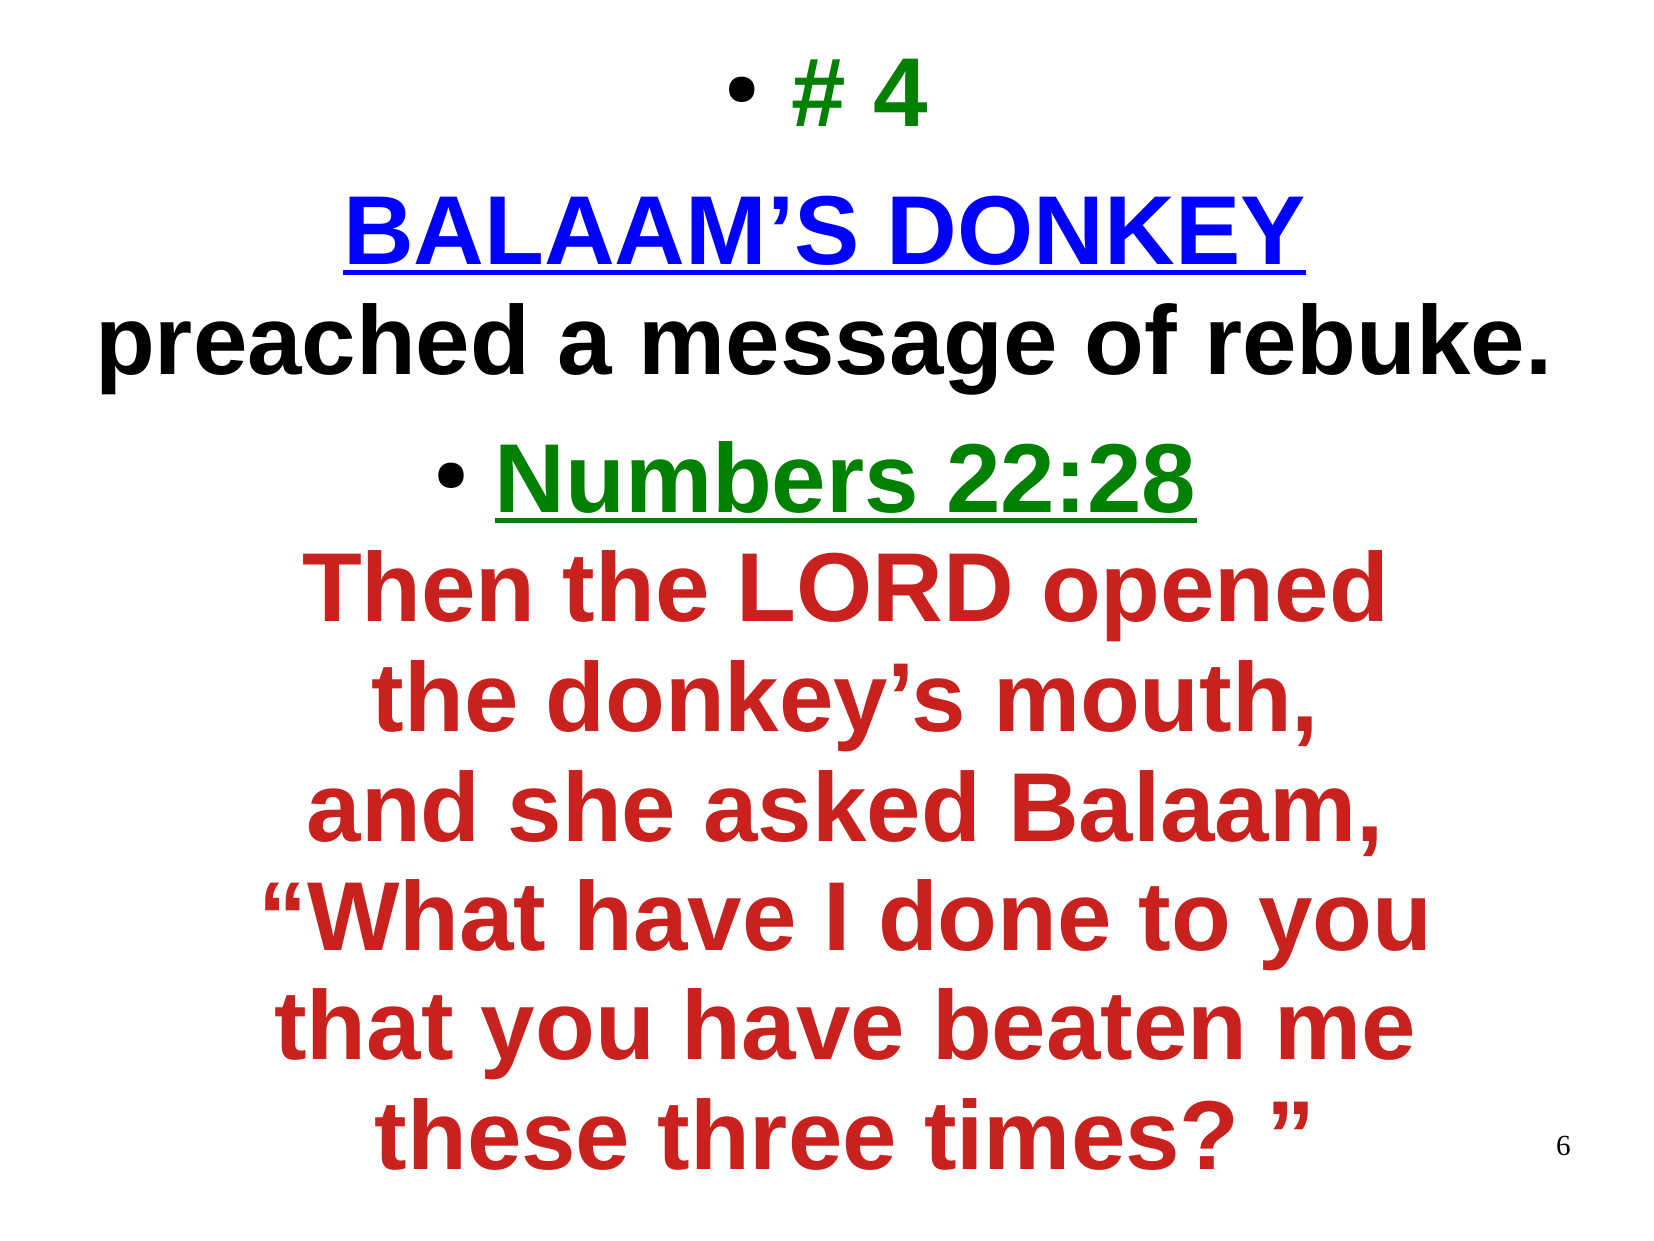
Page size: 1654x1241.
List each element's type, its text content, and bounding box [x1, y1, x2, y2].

list # 4 BALAAM’S DONKEY preached a message of rebuke. Numbers 22:28 Then the LORD opened the donkey’s mouth, and she asked Balaam, “What have I done to you that you have beaten me these three times? ” [37, 37, 1613, 1201]
